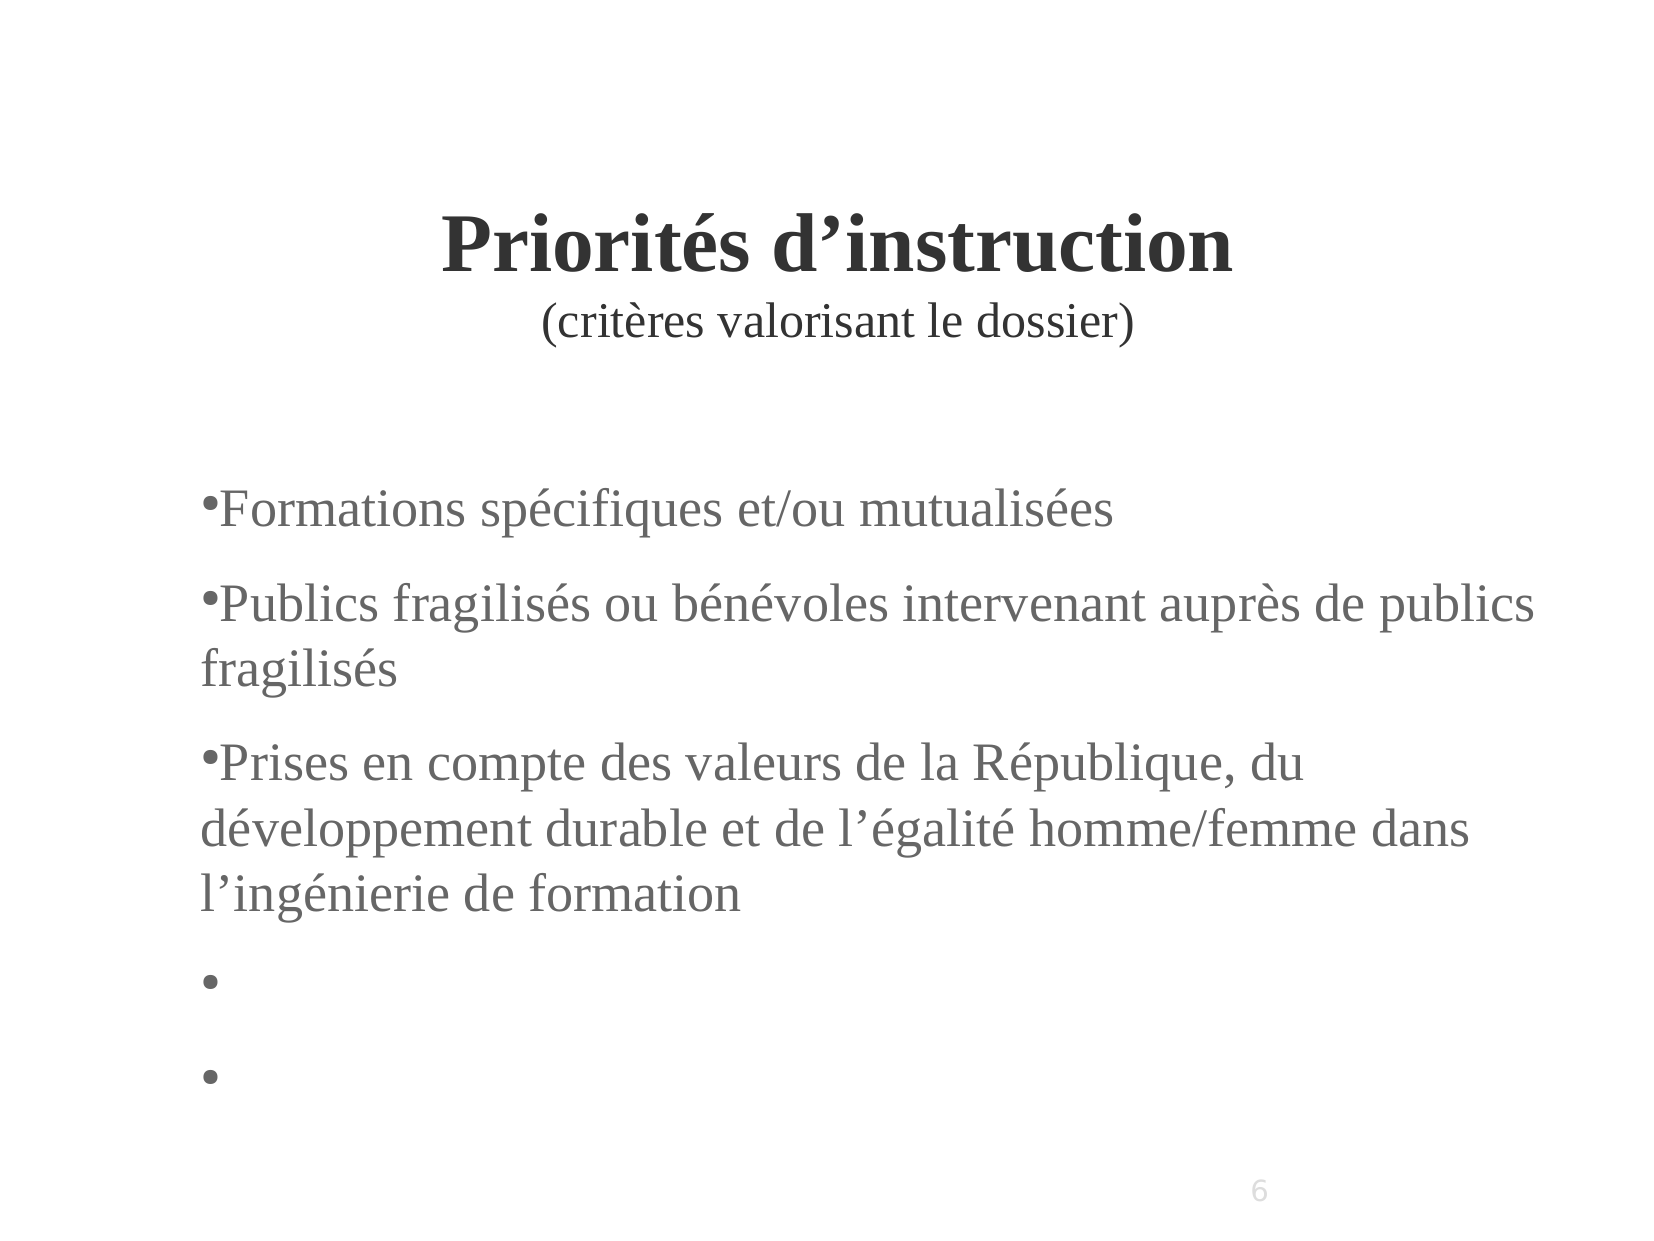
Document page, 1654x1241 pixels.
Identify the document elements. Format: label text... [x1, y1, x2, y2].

list Formations spécifiques et/ou mutualisées Publics fragilisés ou bénévoles intervenant auprès de publics fragilisés Prises en compte des valeurs de la République, du développement durable et de l’égalité homme/femme dans l’ingénierie de formation [200, 472, 1539, 1033]
text_box [1250, 1172, 1636, 1241]
title Priorités d’instruction (critères valorisant le dossier) [259, 169, 1418, 367]
